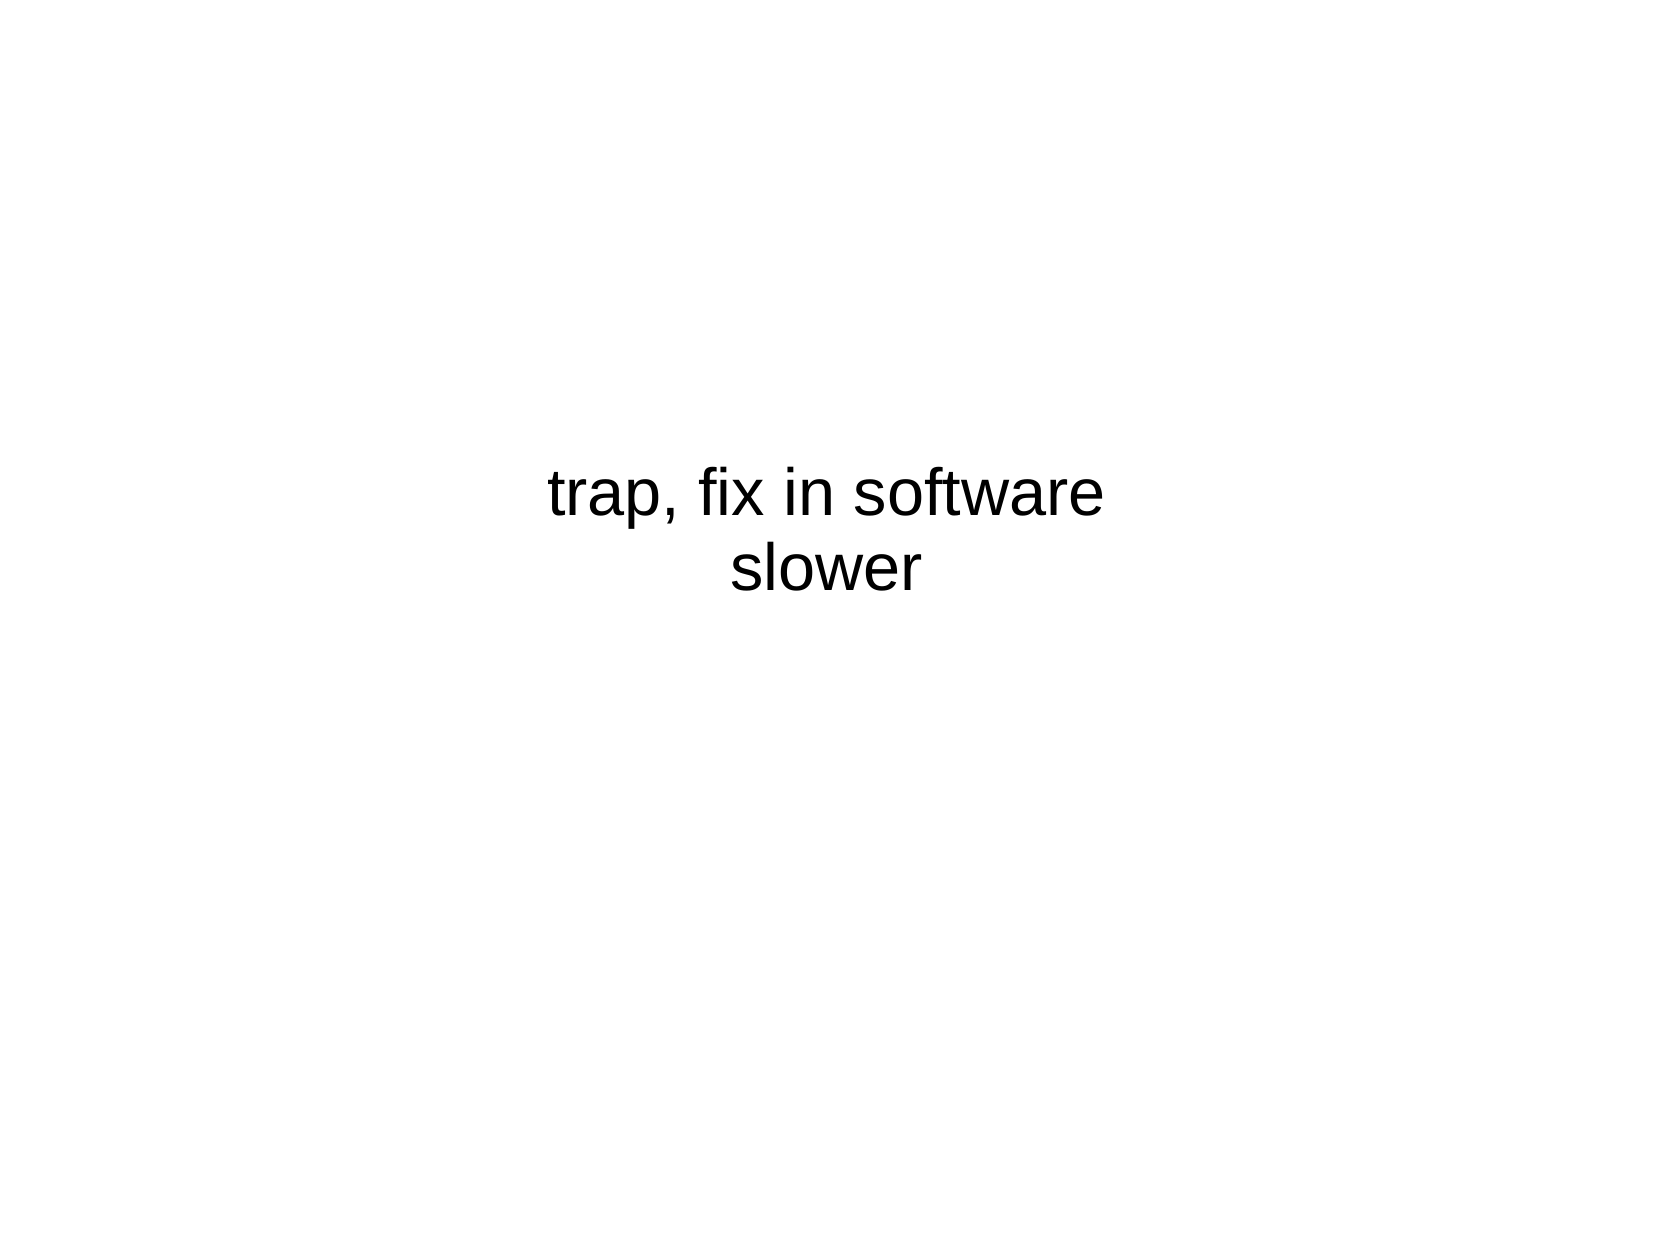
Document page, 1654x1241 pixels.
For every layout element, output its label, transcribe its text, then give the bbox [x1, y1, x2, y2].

subtitle trap, fix in software slower [82, 49, 1571, 1010]
